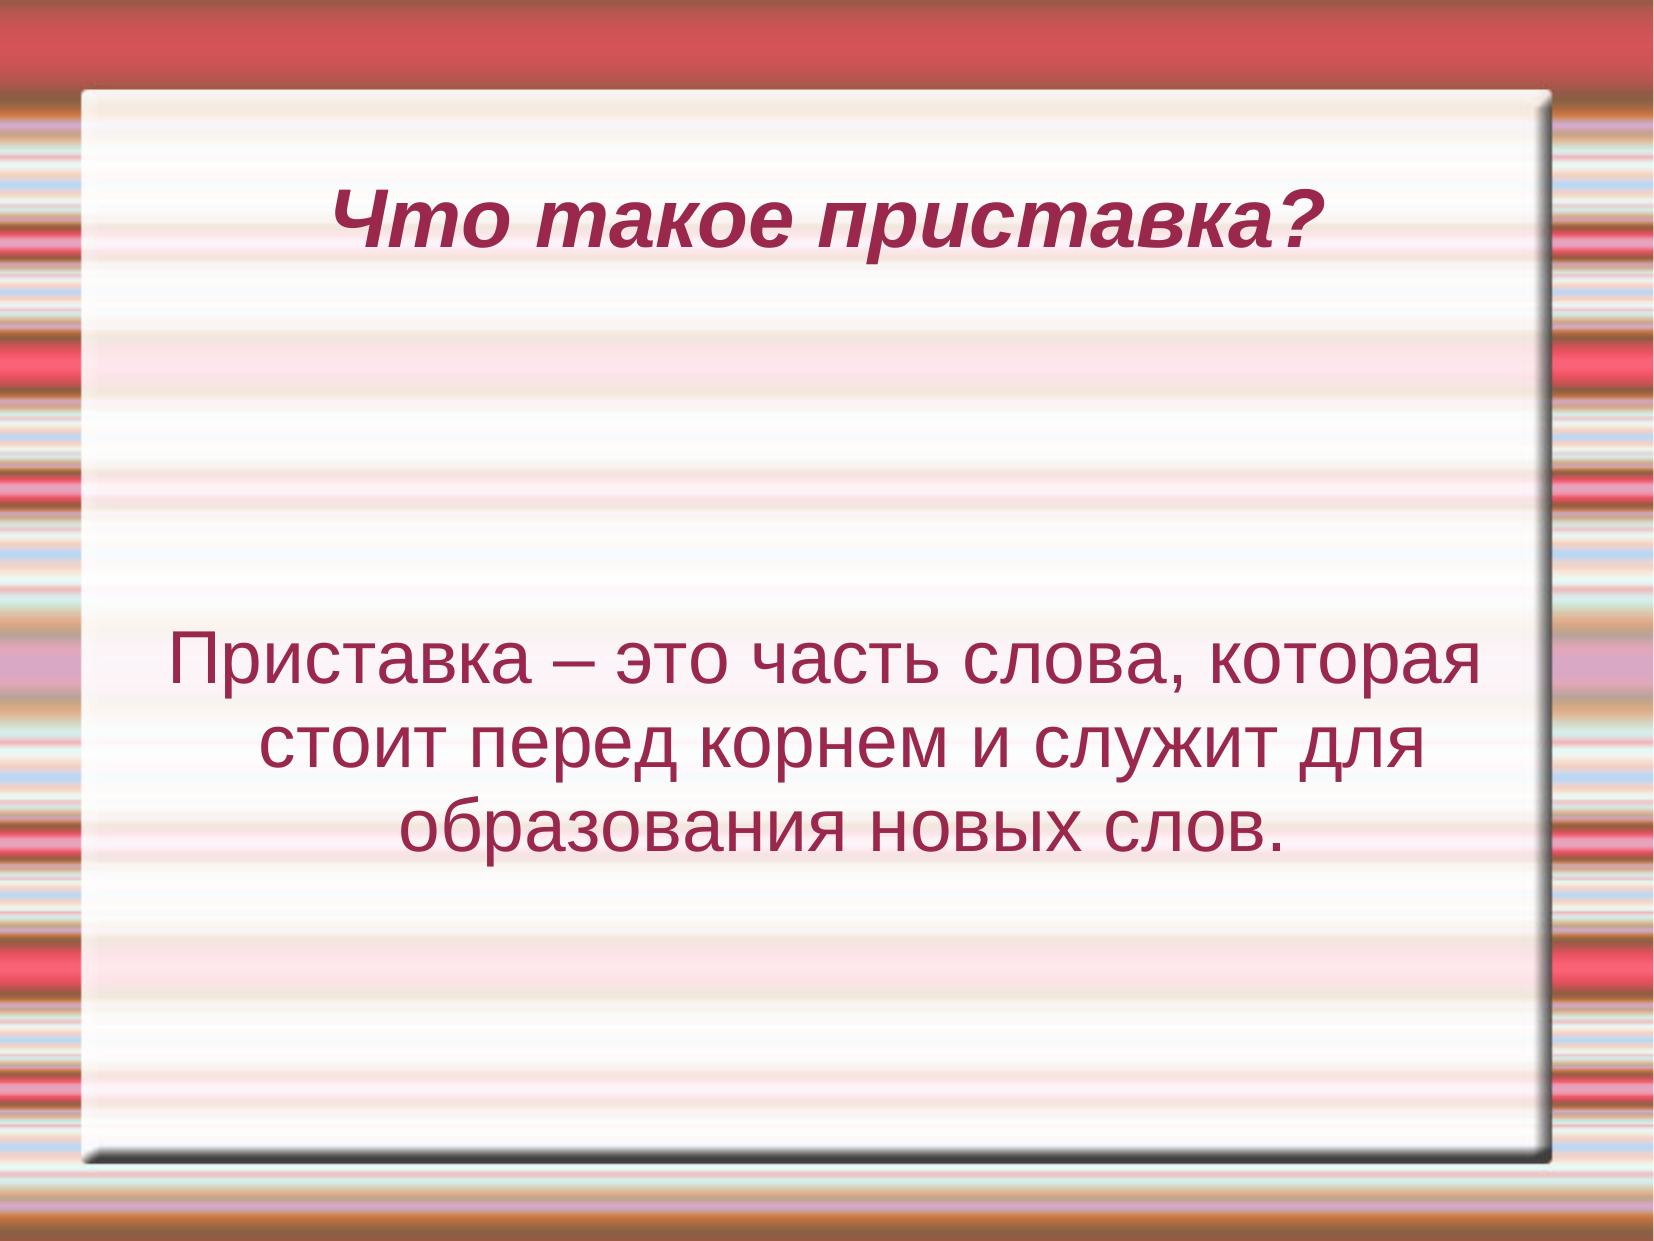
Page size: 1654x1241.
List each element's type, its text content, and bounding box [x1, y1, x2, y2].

title Что такое приставка? [121, 122, 1534, 315]
picture [0, 0, 1654, 1241]
subtitle Приставка – это часть слова, которая стоит перед корнем и служит для образования новых слов. [134, 358, 1516, 1125]
